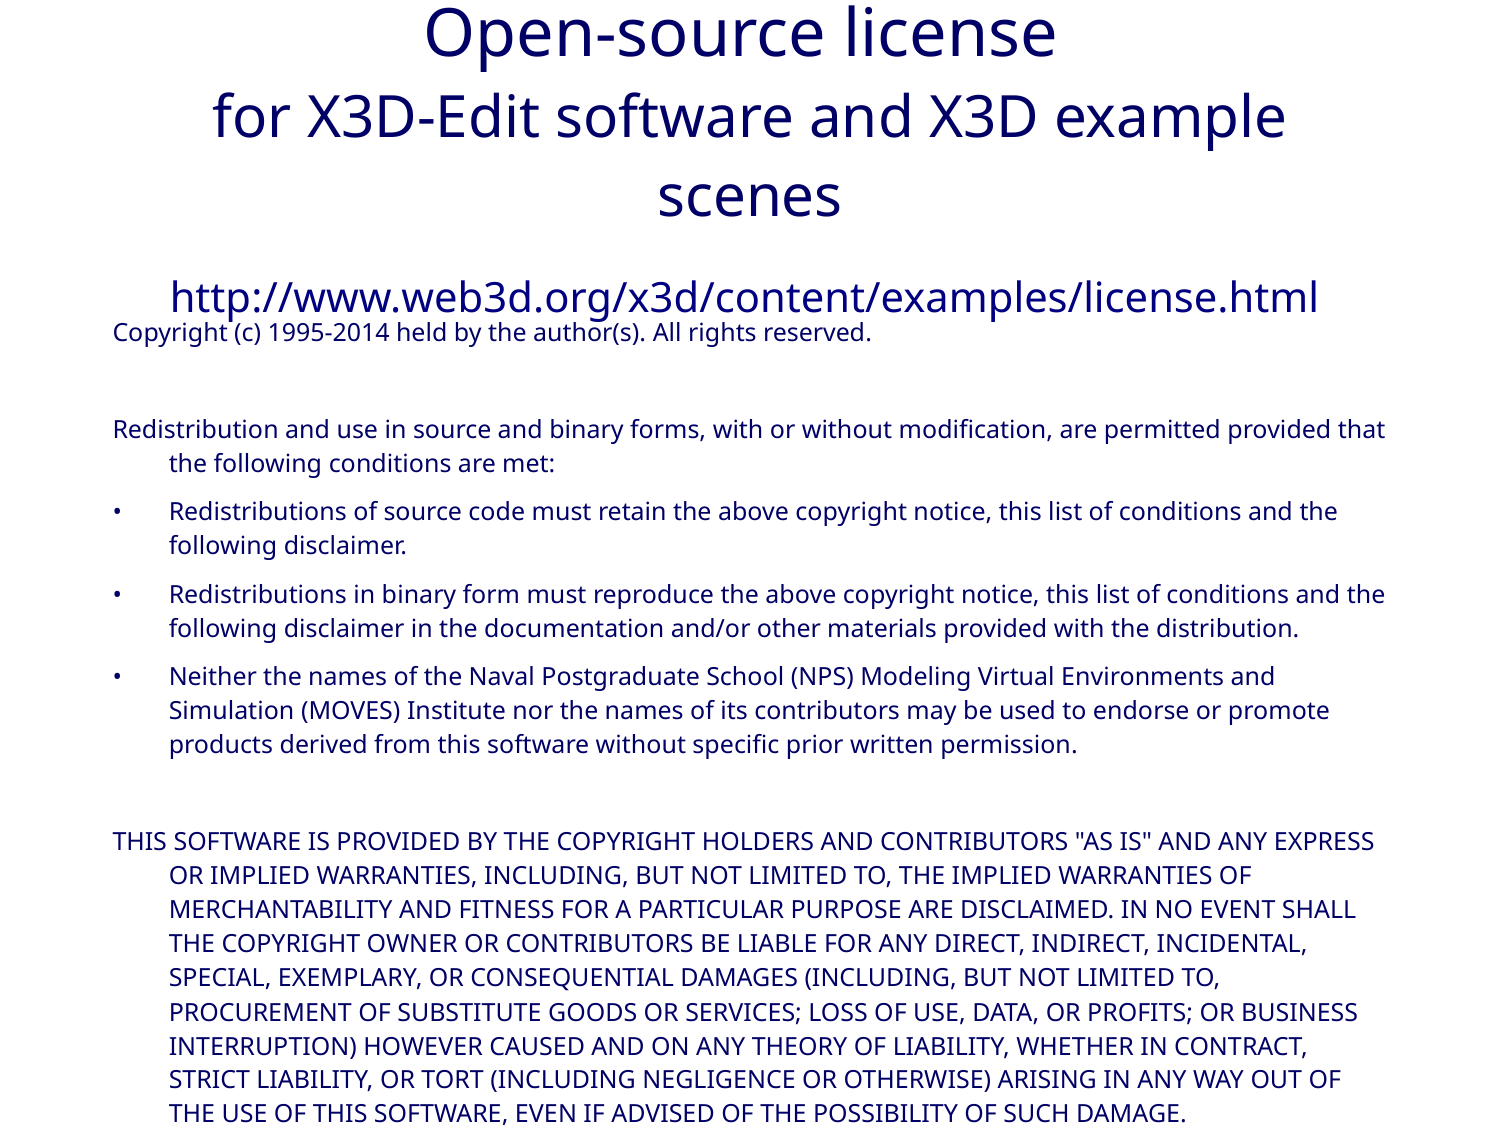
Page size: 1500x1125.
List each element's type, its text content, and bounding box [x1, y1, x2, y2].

list Copyright (c) 1995-2014 held by the author(s). All rights reserved. Redistribution and use in source and binary forms, with or without modification, are permitted provided that the following conditions are met: Redistributions of source code must retain the above copyright notice, this list of conditions and the following disclaimer. Redistributions in binary form must reproduce the above copyright notice, this list of conditions and the following disclaimer in the documentation and/or other materials provided with the distribution. Neither the names of the Naval Postgraduate School (NPS) Modeling Virtual Environments and Simulation (MOVES) Institute nor the names of its contributors may be used to endorse or promote products derived from this software without specific prior written permission. THIS SOFTWARE IS PROVIDED BY THE COPYRIGHT HOLDERS AND CONTRIBUTORS "AS IS" AND ANY EXPRESS OR IMPLIED WARRANTIES, INCLUDING, BUT NOT LIMITED TO, THE IMPLIED WARRANTIES OF MERCHANTABILITY AND FITNESS FOR A PARTICULAR PURPOSE ARE DISCLAIMED. IN NO EVENT SHALL THE COPYRIGHT OWNER OR CONTRIBUTORS BE LIABLE FOR ANY DIRECT, INDIRECT, INCIDENTAL, SPECIAL, EXEMPLARY, OR CONSEQUENTIAL DAMAGES (INCLUDING, BUT NOT LIMITED TO, PROCUREMENT OF SUBSTITUTE GOODS OR SERVICES; LOSS OF USE, DATA, OR PROFITS; OR BUSINESS INTERRUPTION) HOWEVER CAUSED AND ON ANY THEORY OF LIABILITY, WHETHER IN CONTRACT, STRICT LIABILITY, OR TORT (INCLUDING NEGLIGENCE OR OTHERWISE) ARISING IN ANY WAY OUT OF THE USE OF THIS SOFTWARE, EVEN IF ADVISED OF THE POSSIBILITY OF SUCH DAMAGE. [112, 314, 1388, 1062]
title Open-source license for X3D-Edit software and X3D example scenes http://www.web3d.org/x3d/content/examples/license.html [112, 39, 1388, 271]
